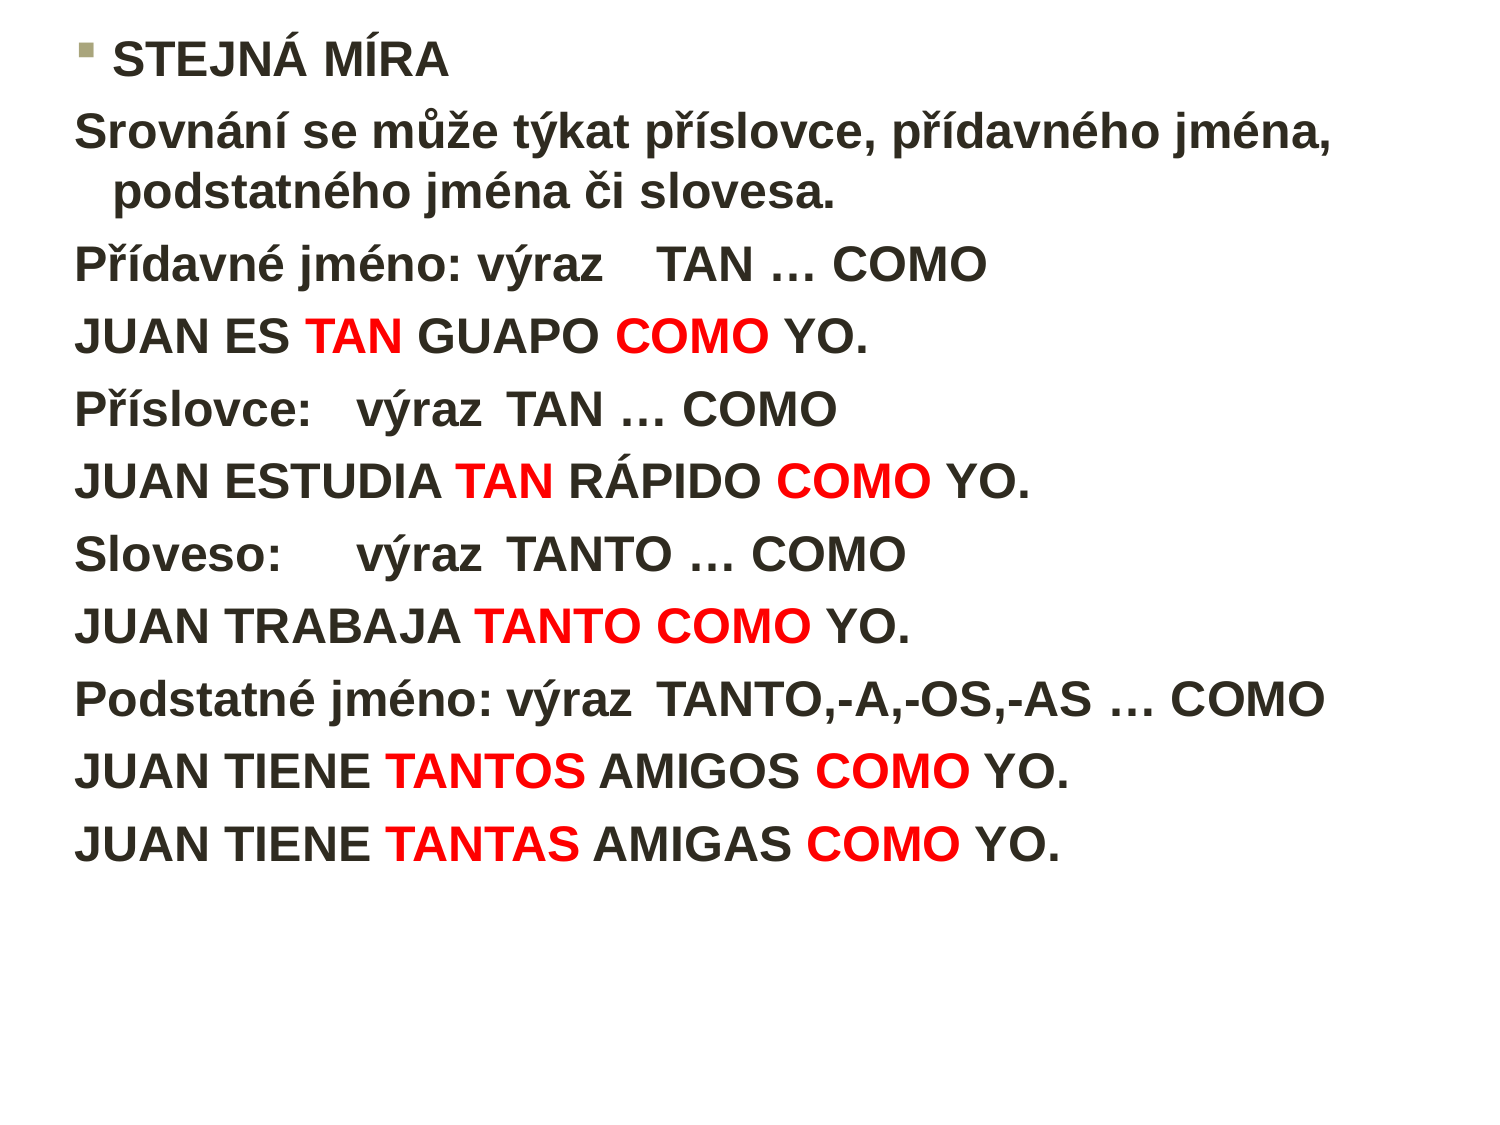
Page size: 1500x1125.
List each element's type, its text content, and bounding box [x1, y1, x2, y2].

list STEJNÁ MÍRA Srovnání se může týkat příslovce, přídavného jména, podstatného jména či slovesa. Přídavné jméno: výraz TAN … COMO JUAN ES TAN GUAPO COMO YO. Příslovce: výraz TAN … COMO JUAN ESTUDIA TAN RÁPIDO COMO YO. Sloveso: výraz TANTO … COMO JUAN TRABAJA TANTO COMO YO. Podstatné jméno: výraz TANTO,-A,-OS,-AS … COMO JUAN TIENE TANTOS AMIGOS COMO YO. JUAN TIENE TANTAS AMIGAS COMO YO. [41, 19, 1471, 1107]
